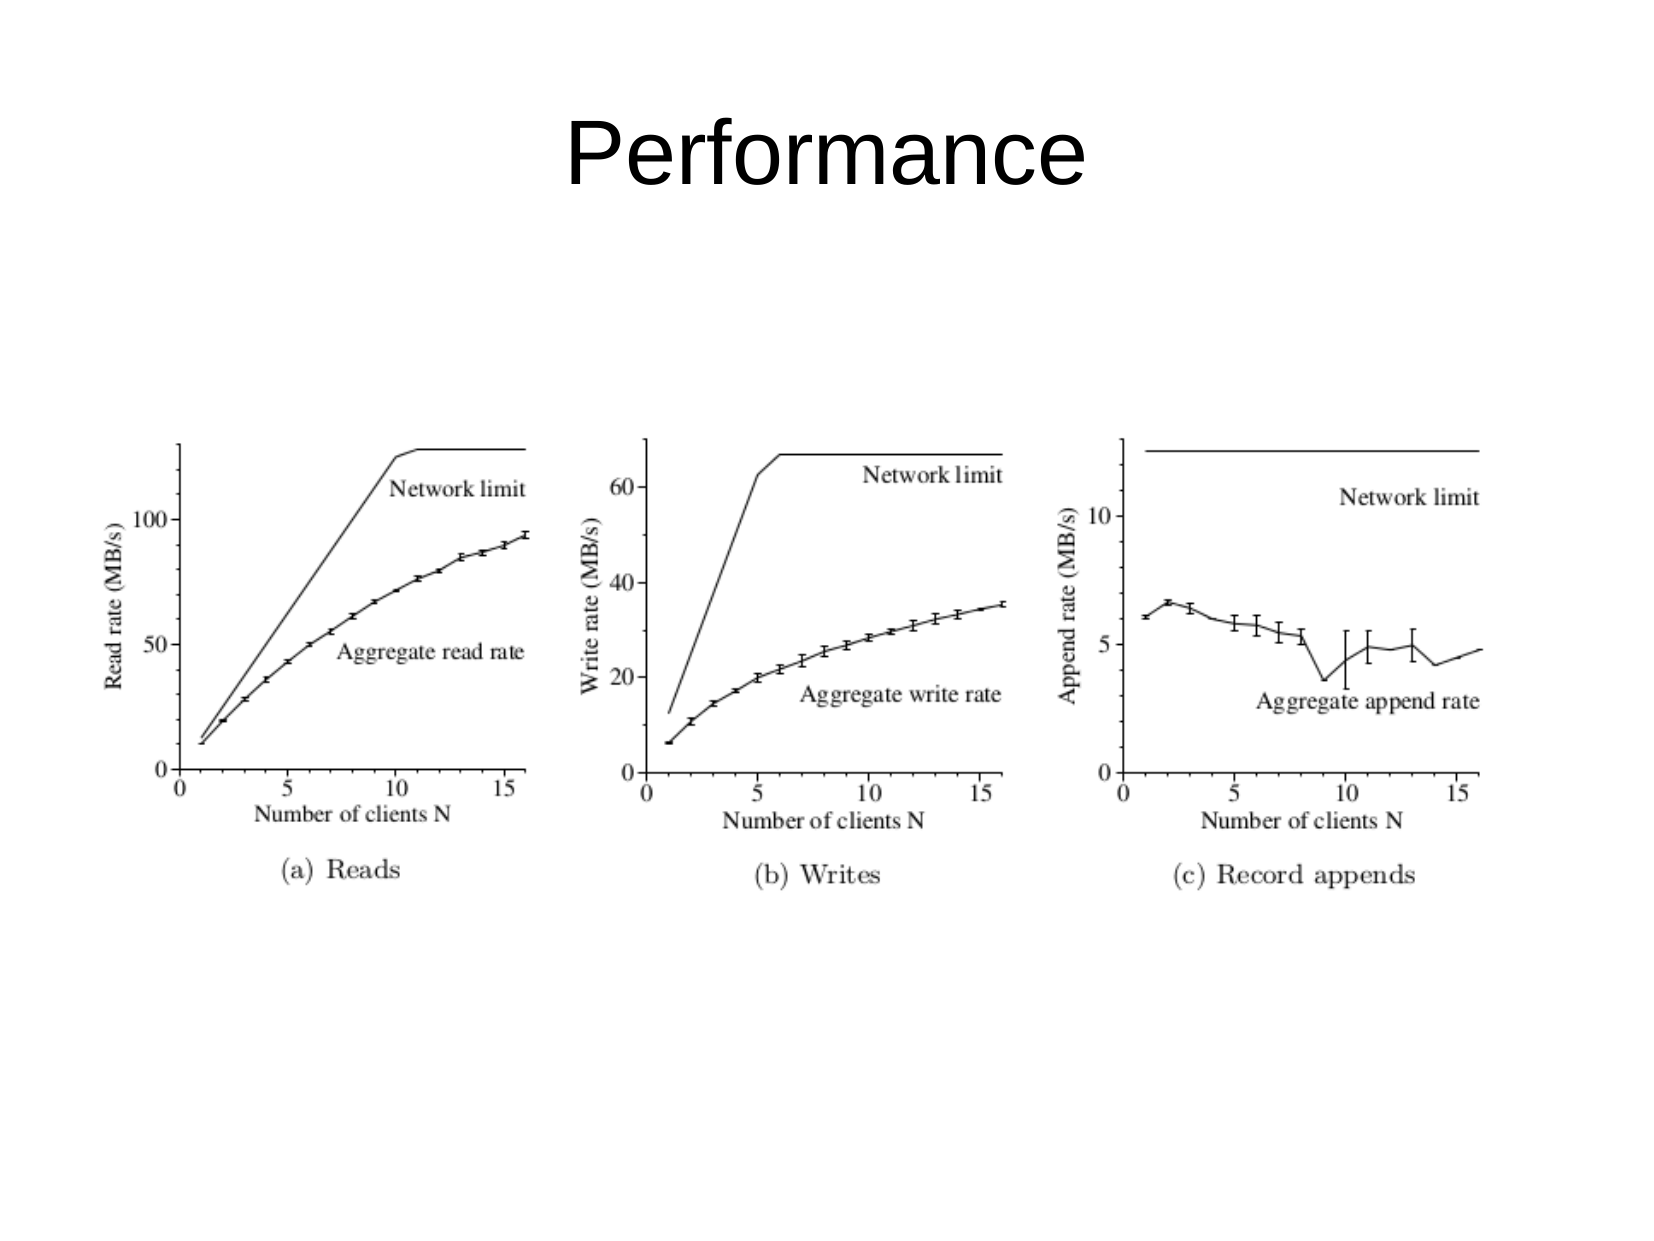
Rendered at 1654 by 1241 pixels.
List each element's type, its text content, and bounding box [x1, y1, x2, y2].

title Performance [82, 49, 1571, 257]
picture [82, 389, 1538, 911]
